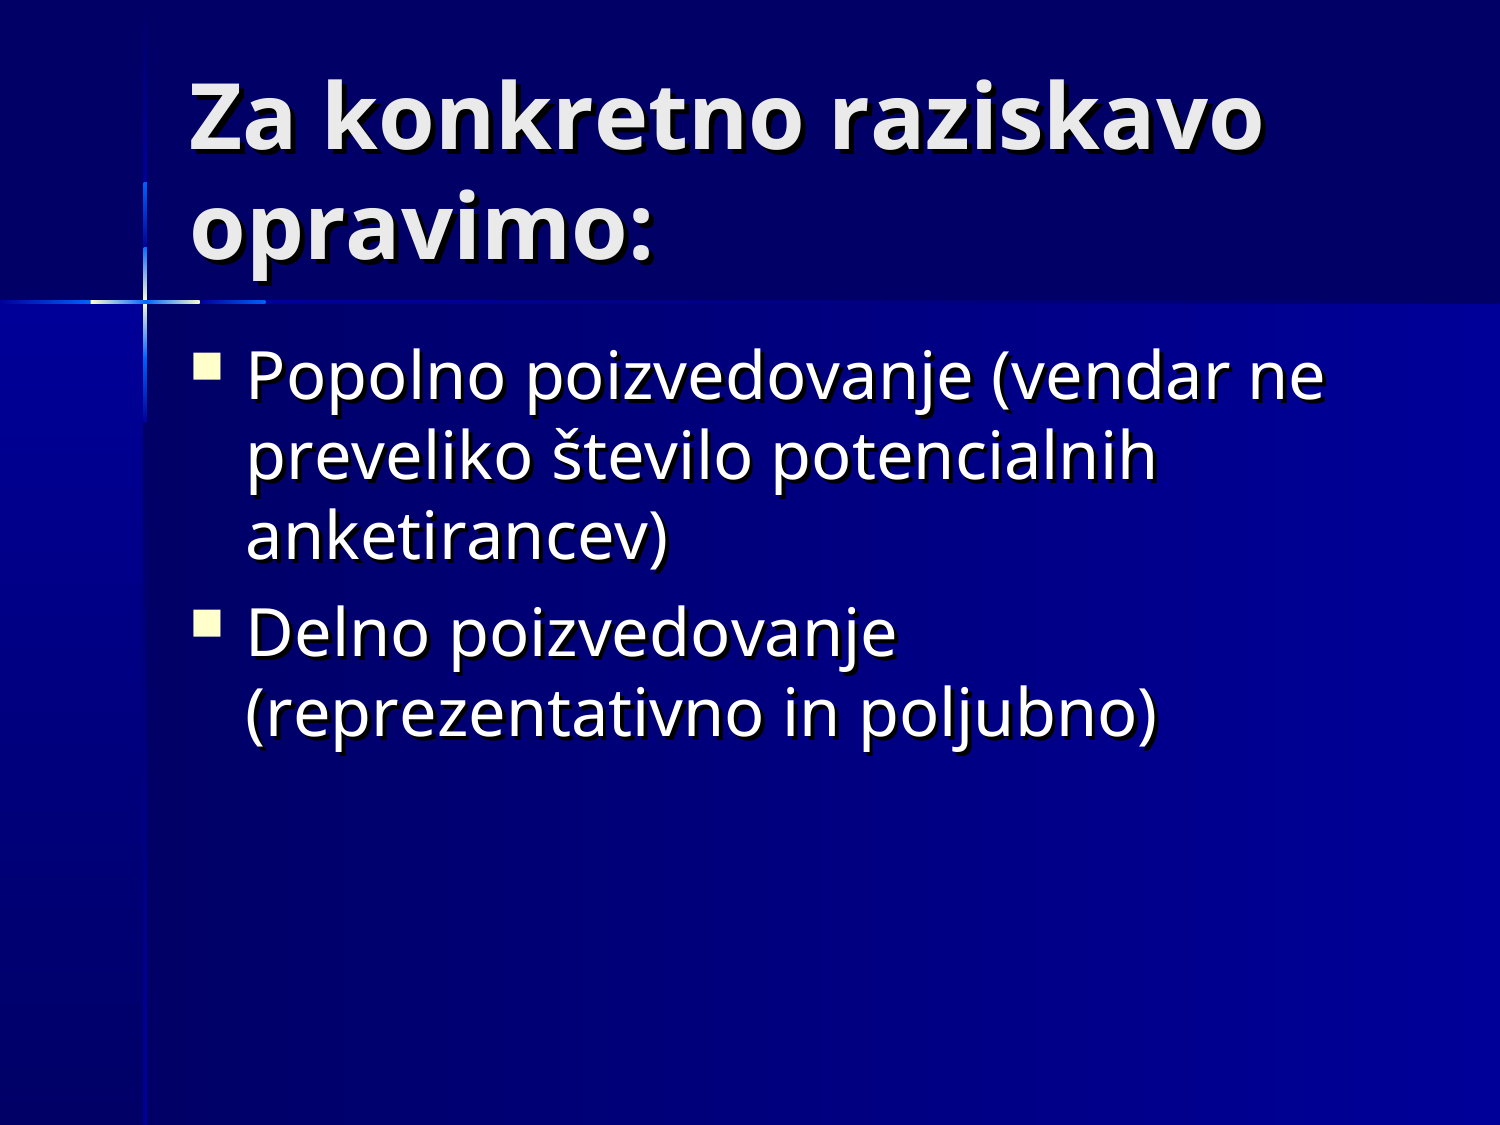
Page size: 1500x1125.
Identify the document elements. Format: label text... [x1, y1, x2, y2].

list Popolno poizvedovanje (vendar ne preveliko število potencialnih anketirancev) Delno poizvedovanje (reprezentativno in poljubno) [174, 324, 1413, 1001]
title Za konkretno raziskavo opravimo: [174, 49, 1413, 286]
